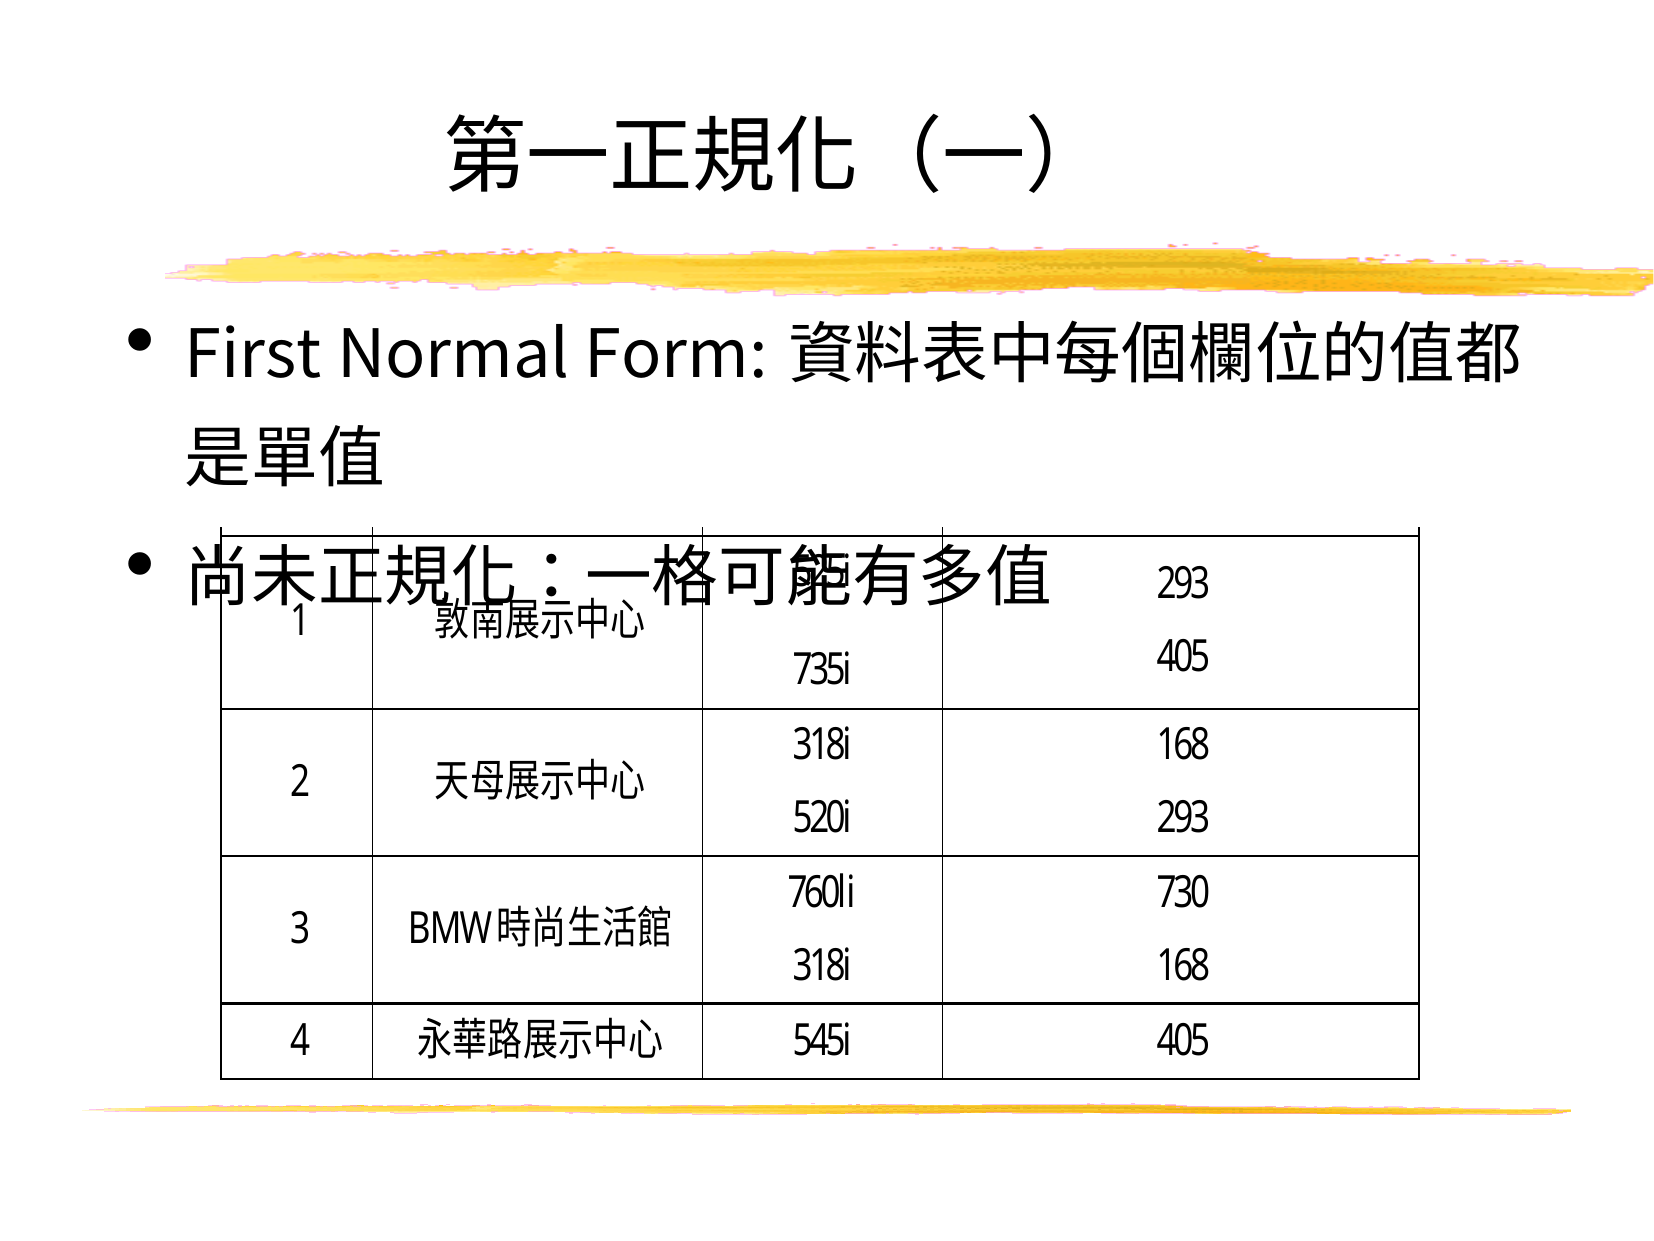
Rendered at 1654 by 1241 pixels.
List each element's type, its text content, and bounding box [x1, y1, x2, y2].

picture [165, 237, 1654, 308]
title 第一正規化（一） [73, 39, 1479, 249]
chart [219, 527, 1421, 1126]
list First Normal Form:資料表中每個欄位的值都是單值 尚未正規化：一格可能有多值 [128, 291, 1535, 1037]
picture [1421, 1102, 1571, 1117]
picture [82, 1102, 219, 1117]
